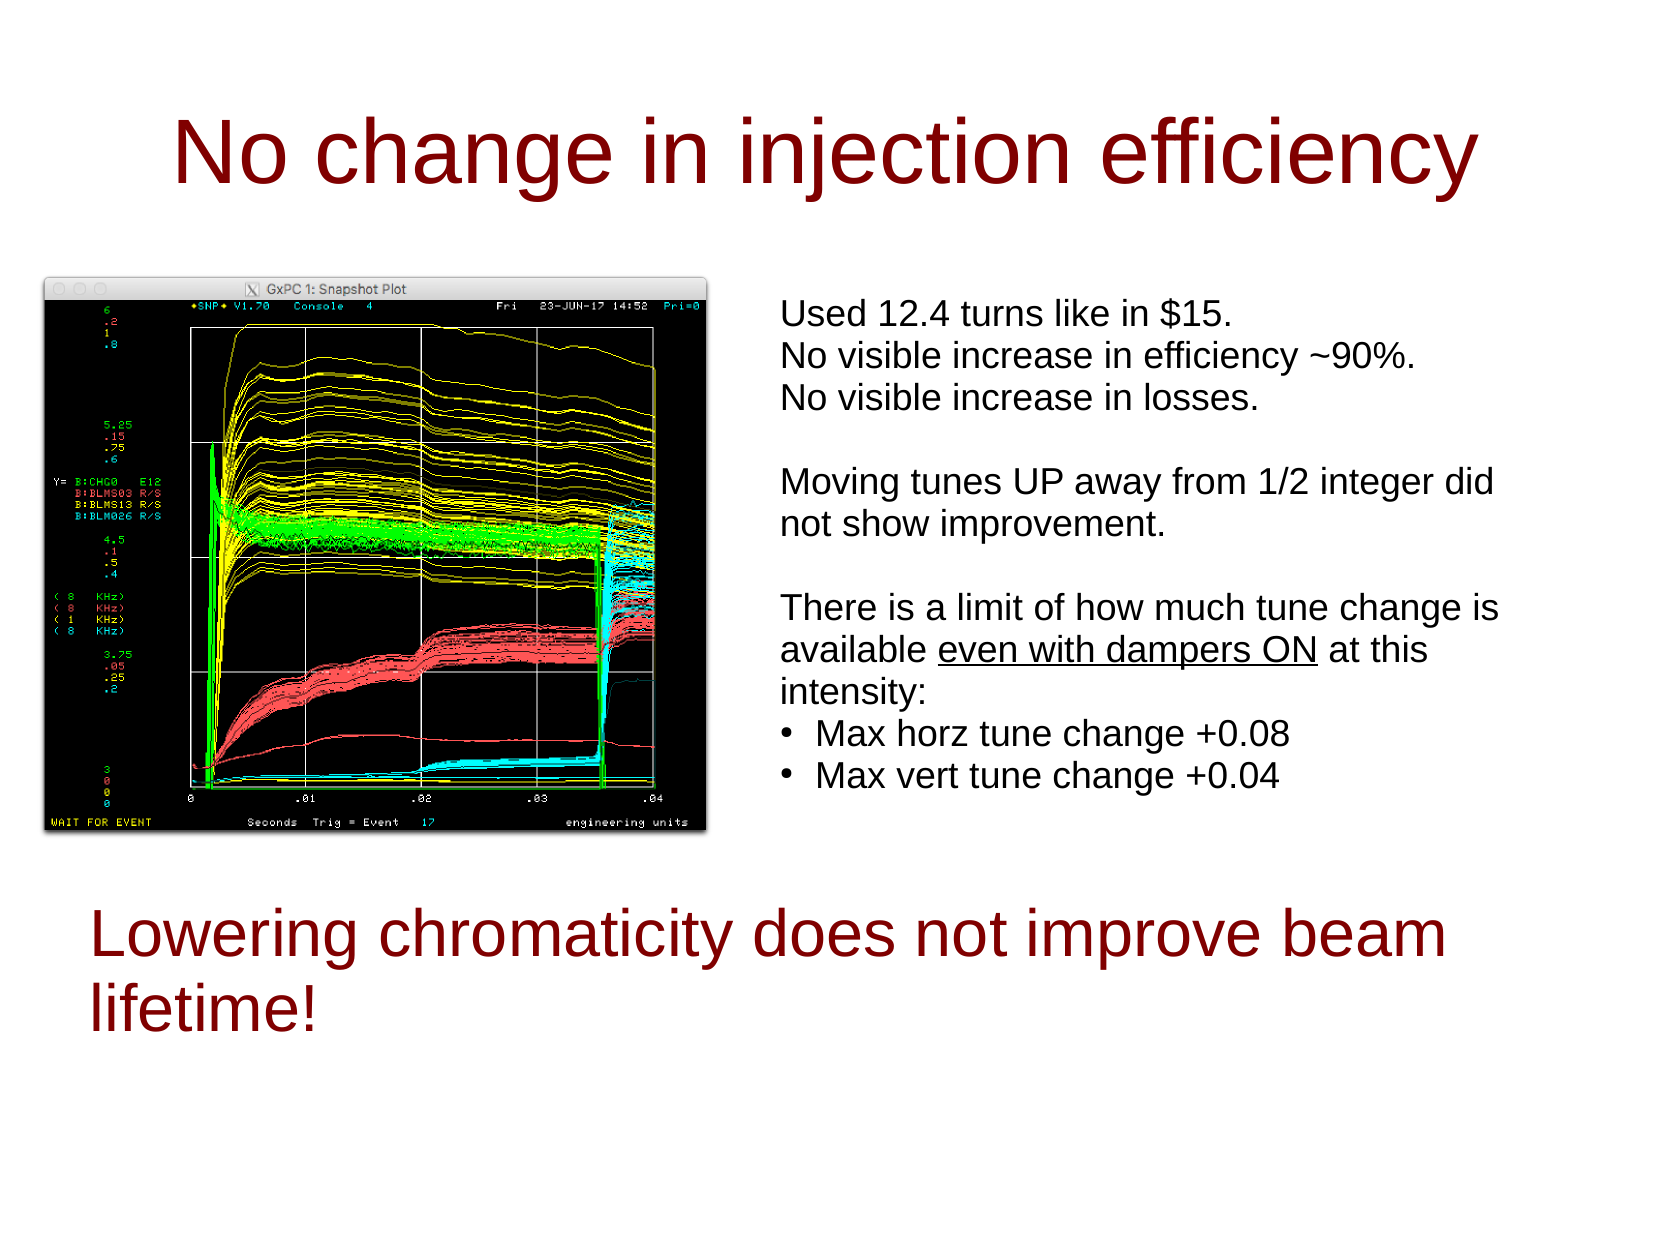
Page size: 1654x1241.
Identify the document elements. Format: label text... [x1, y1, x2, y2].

text_box Used 12.4 turns like in $15. No visible increase in efficiency ~90%. No visible increase in losses. Moving tunes UP away from 1/2 integer did not show improvement. There is a limit of how much tune change is available even with dampers ON at this intensity: Max horz tune change +0.08 Max vert tune change +0.04 [765, 285, 1568, 965]
title No change in injection efficiency [82, 47, 1571, 256]
picture [37, 273, 713, 840]
text_box Lowering chromaticity does not improve beam lifetime! [75, 888, 1512, 1053]
